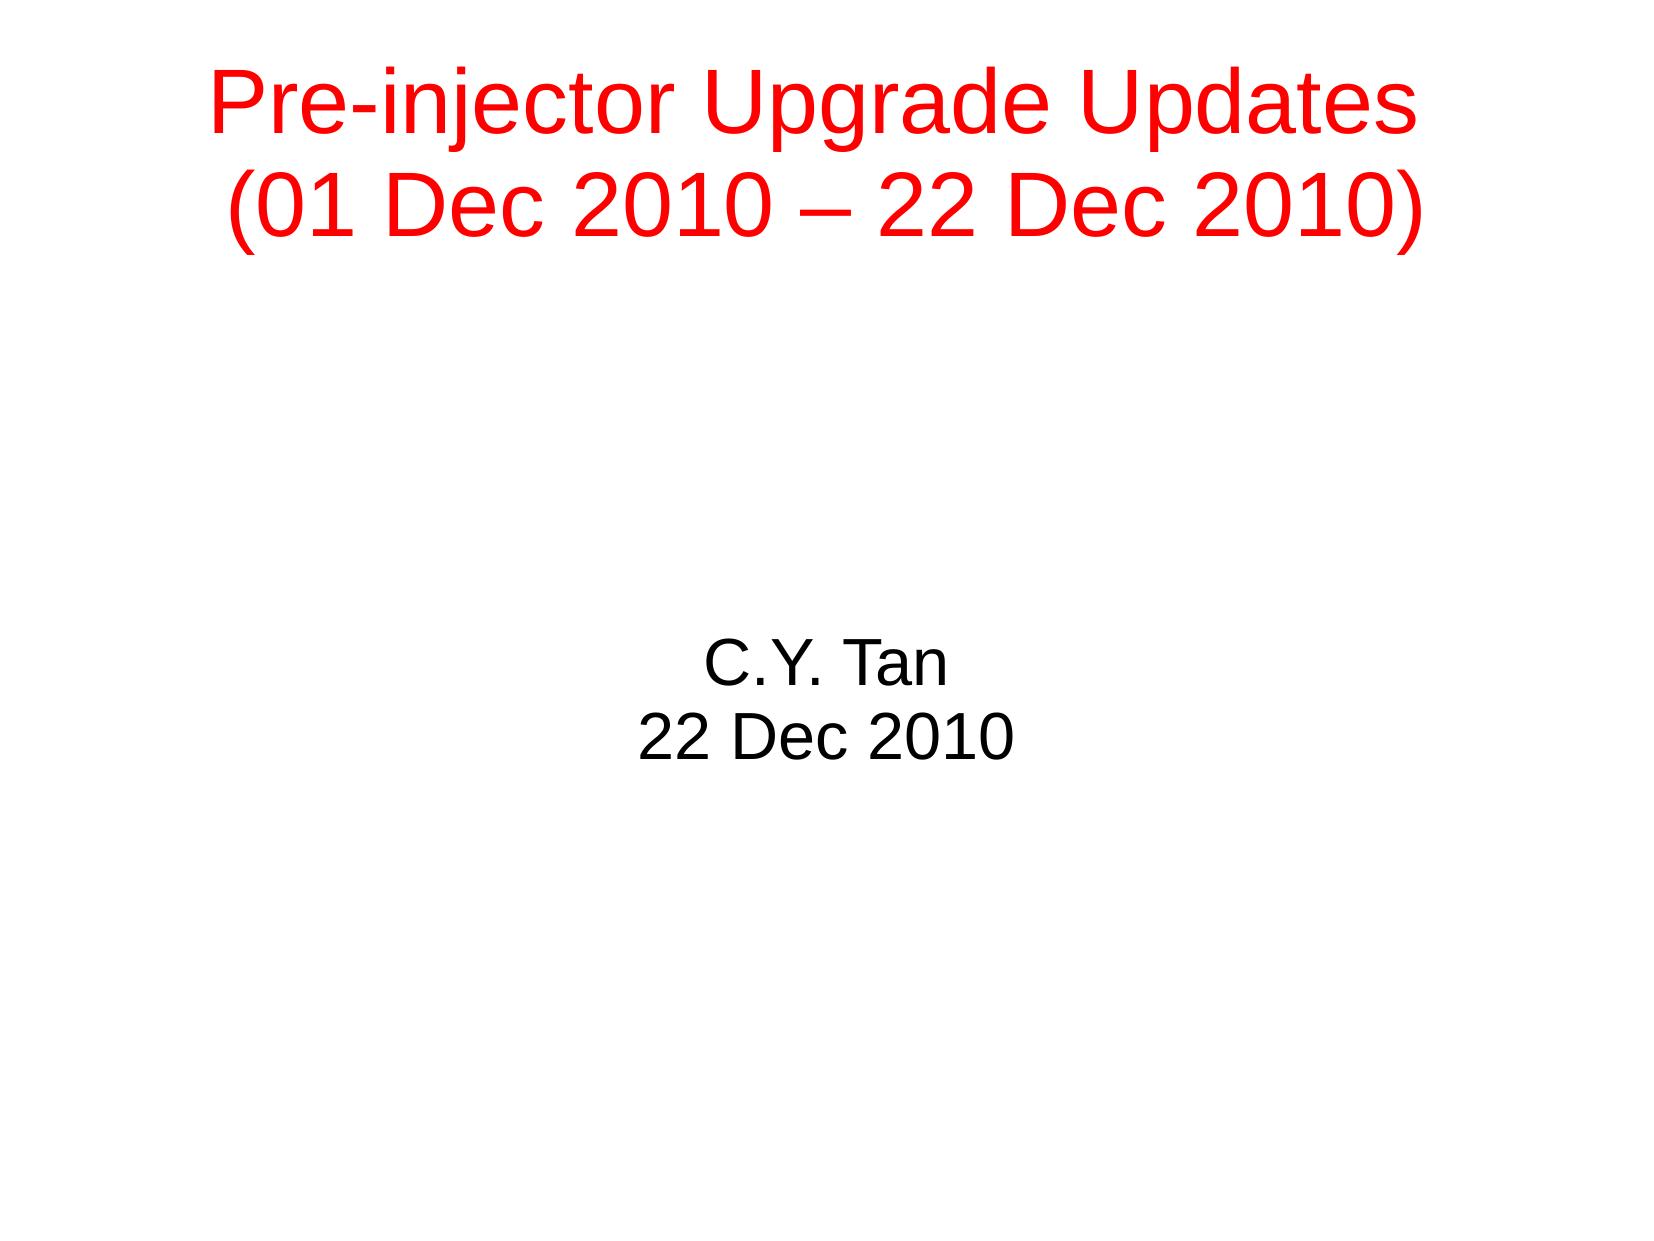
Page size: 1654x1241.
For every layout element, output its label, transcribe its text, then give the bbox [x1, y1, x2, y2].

subtitle C.Y. Tan 22 Dec 2010 [82, 297, 1571, 1102]
title Pre-injector Upgrade Updates (01 Dec 2010 – 22 Dec 2010) [82, 50, 1571, 256]
